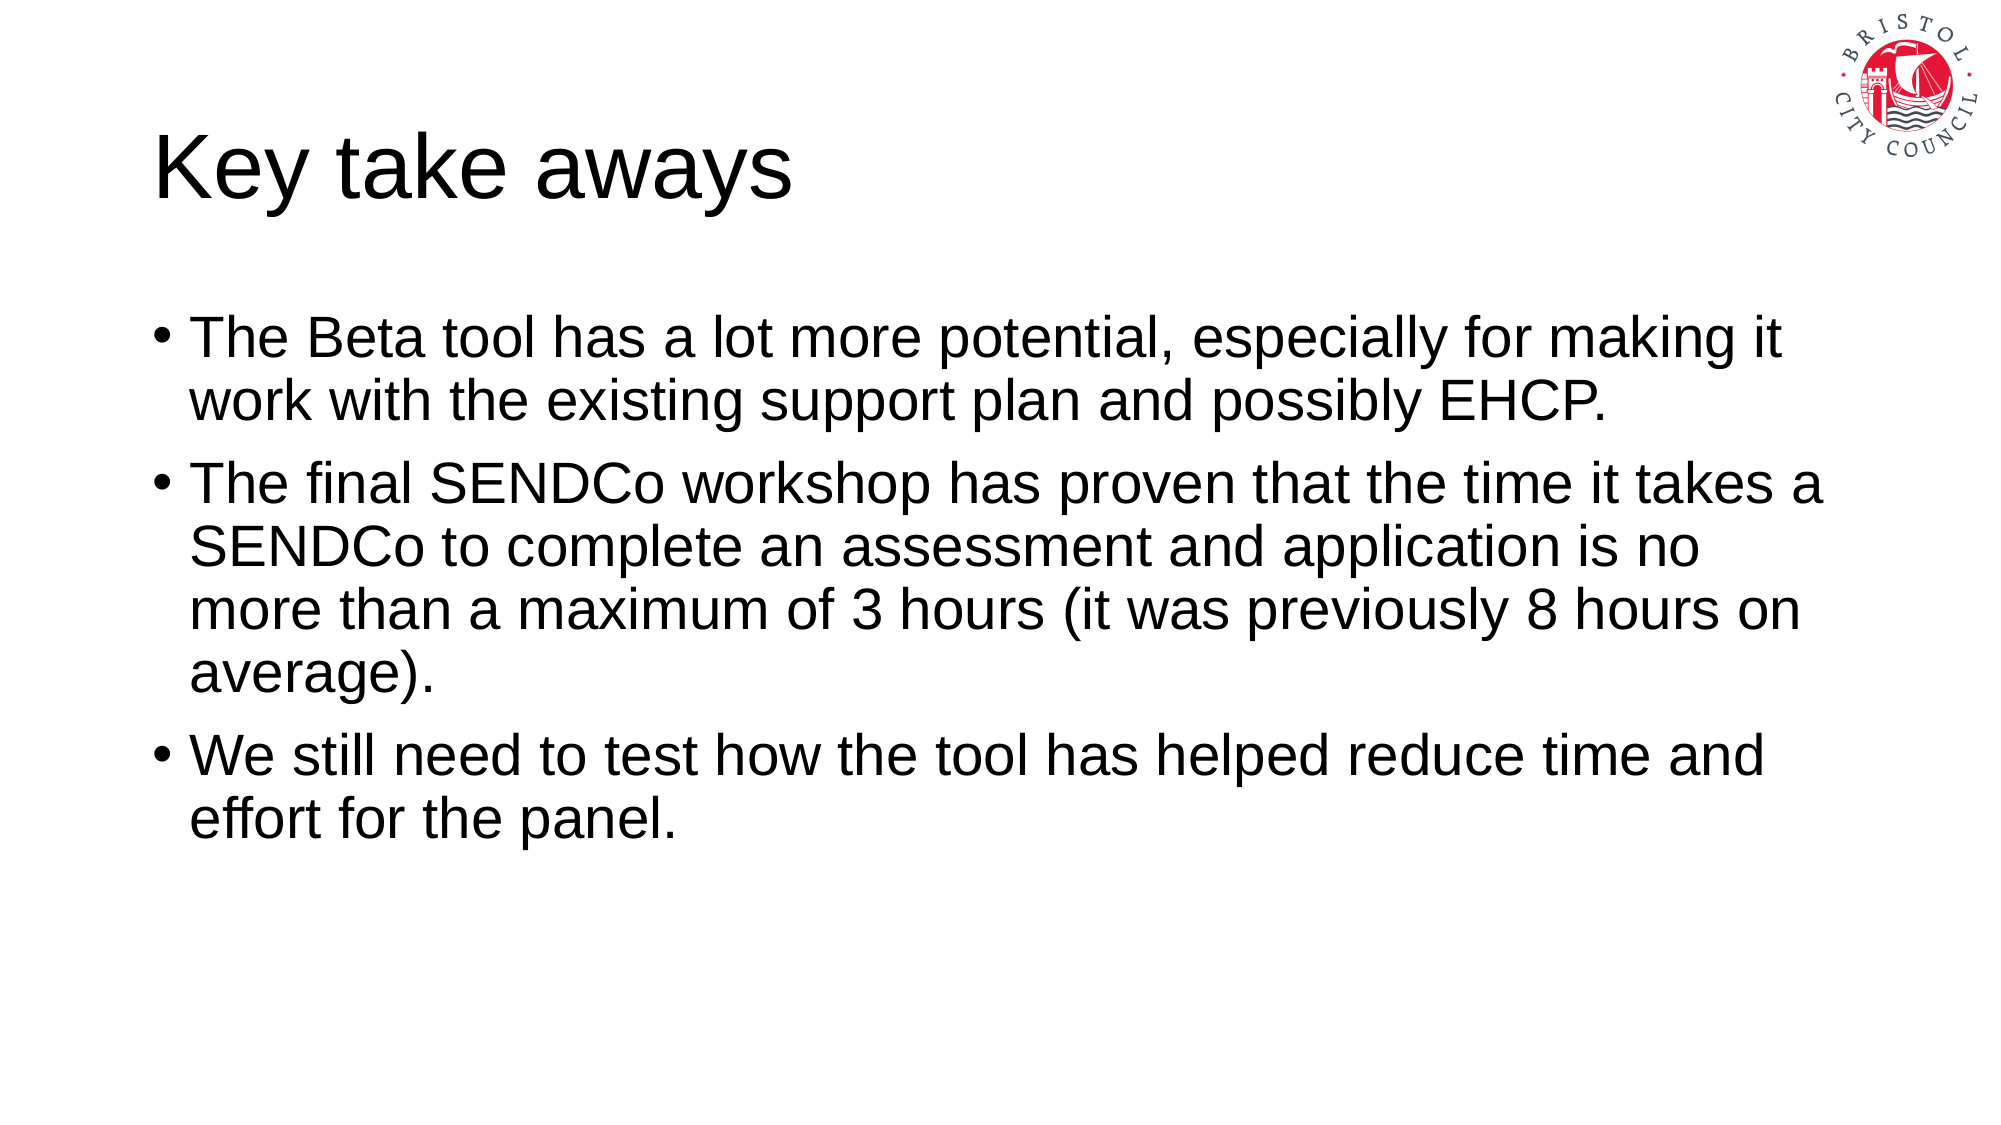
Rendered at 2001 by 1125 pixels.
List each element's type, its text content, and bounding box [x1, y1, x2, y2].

list The Beta tool has a lot more potential, especially for making it work with the existing support plan and possibly EHCP. The final SENDCo workshop has proven that the time it takes a SENDCo to complete an assessment and application is no more than a maximum of 3 hours (it was previously 8 hours on average). We still need to test how the tool has helped reduce time and effort for the panel. [137, 299, 1863, 1014]
picture [1833, 14, 1982, 157]
title Key take aways [137, 59, 1863, 278]
